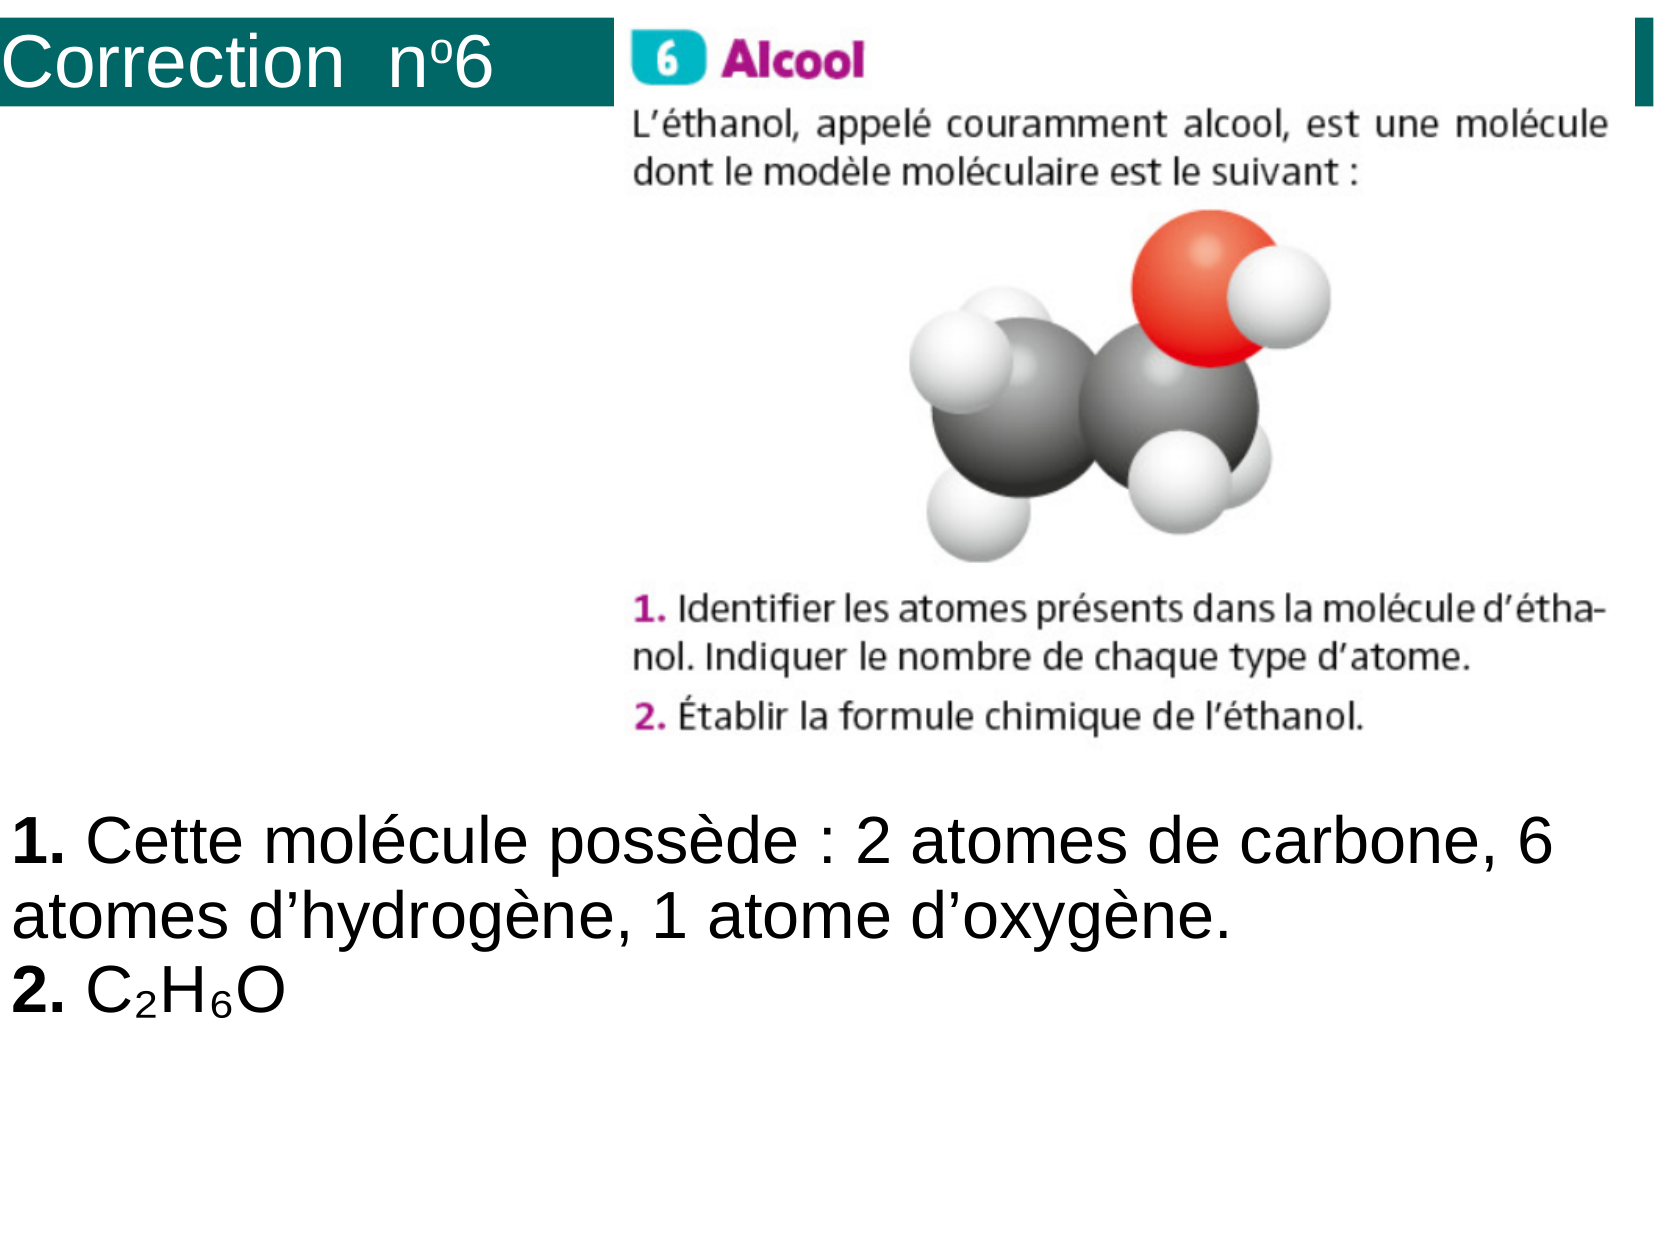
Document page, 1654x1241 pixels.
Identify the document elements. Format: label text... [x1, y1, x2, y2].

title Correction no6 [0, 17, 614, 107]
subtitle 1. Cette molécule possède : 2 atomes de carbone, 6 atomes d’hydrogène, 1 atome d’oxygène. 2. C₂H₆O [11, 129, 1642, 1229]
picture [614, 17, 1635, 768]
title Correction no6 [1635, 17, 1654, 107]
